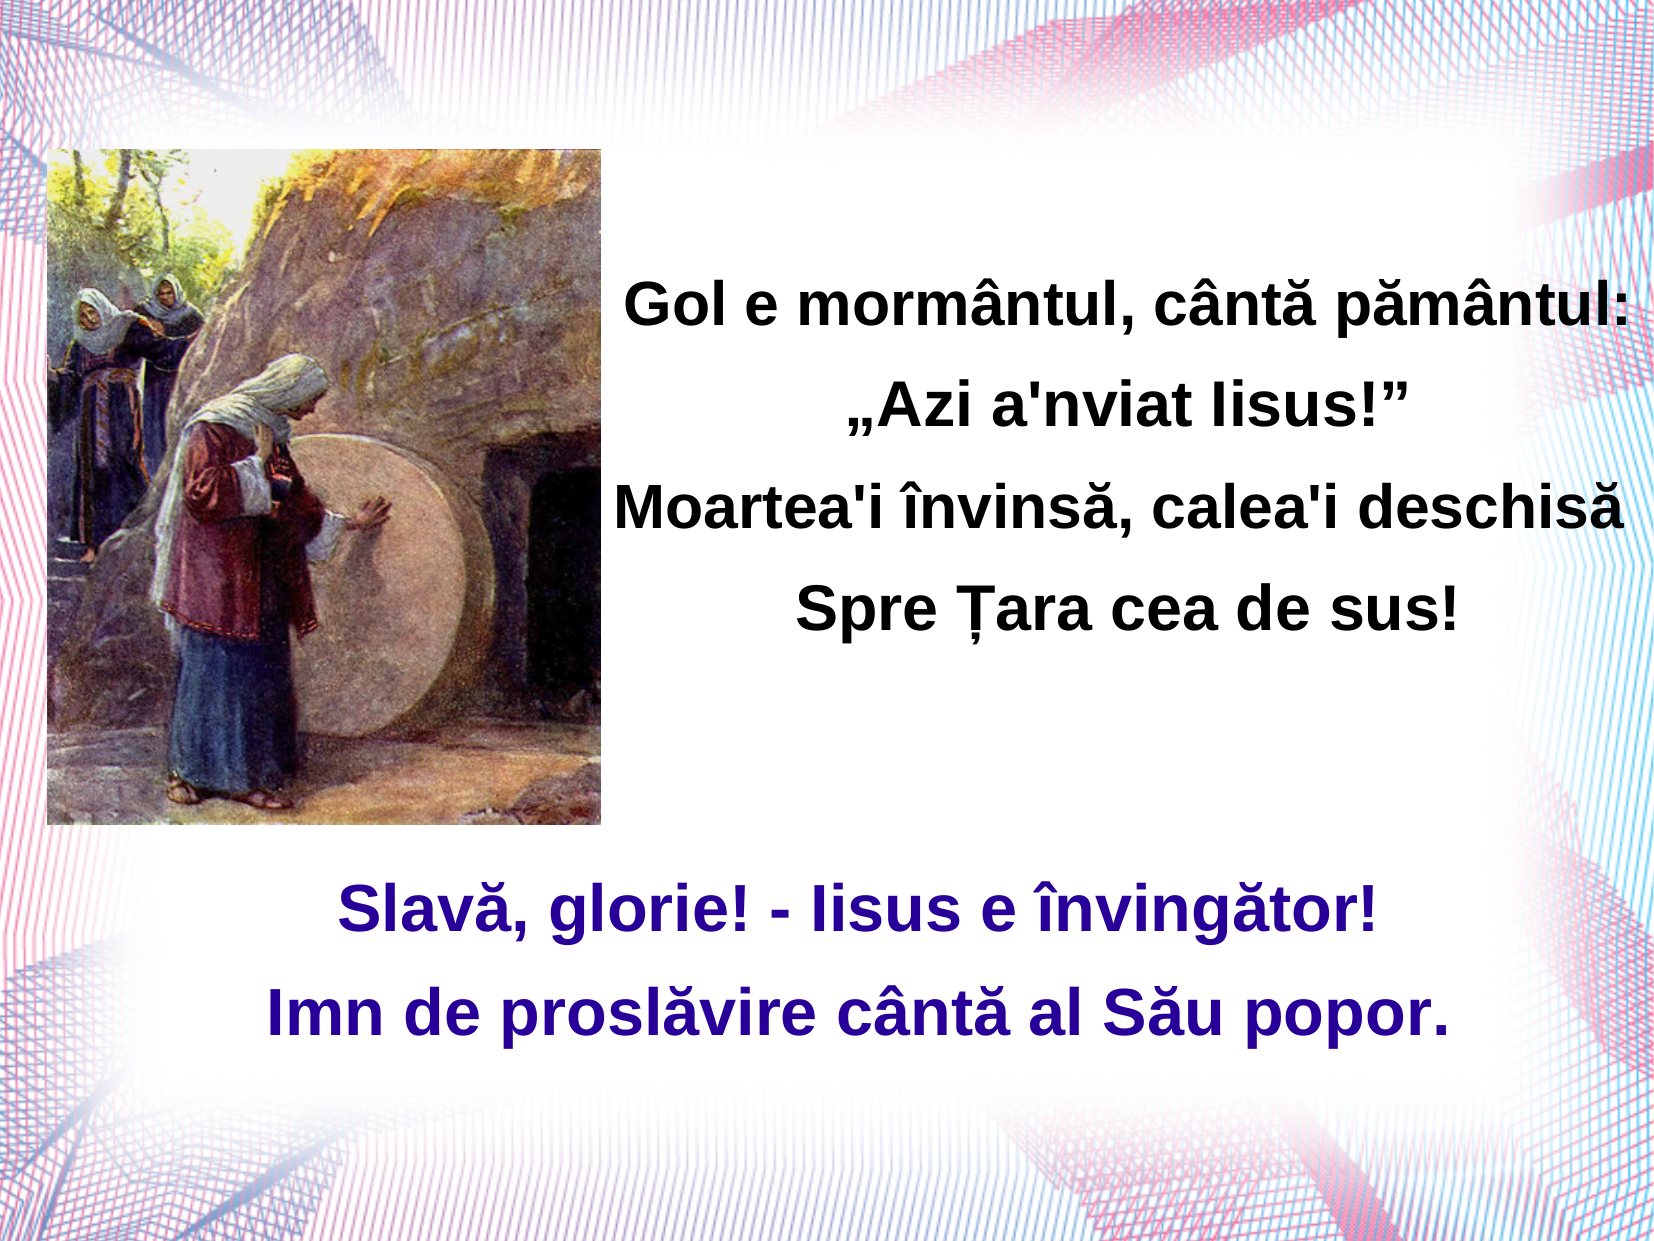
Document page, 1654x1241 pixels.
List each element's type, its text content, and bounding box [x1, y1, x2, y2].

list Gol e mormântul, cântă pământul: „Azi a'nviat Iisus!” Moartea'i învinsă, calea'i deschisă Spre Țara cea de sus! [419, 268, 1654, 1051]
picture [0, 0, 1654, 1241]
list Slavă, glorie! - Iisus e învingător! Imn de proslăvire cântă al Său popor. [150, 871, 1569, 1051]
